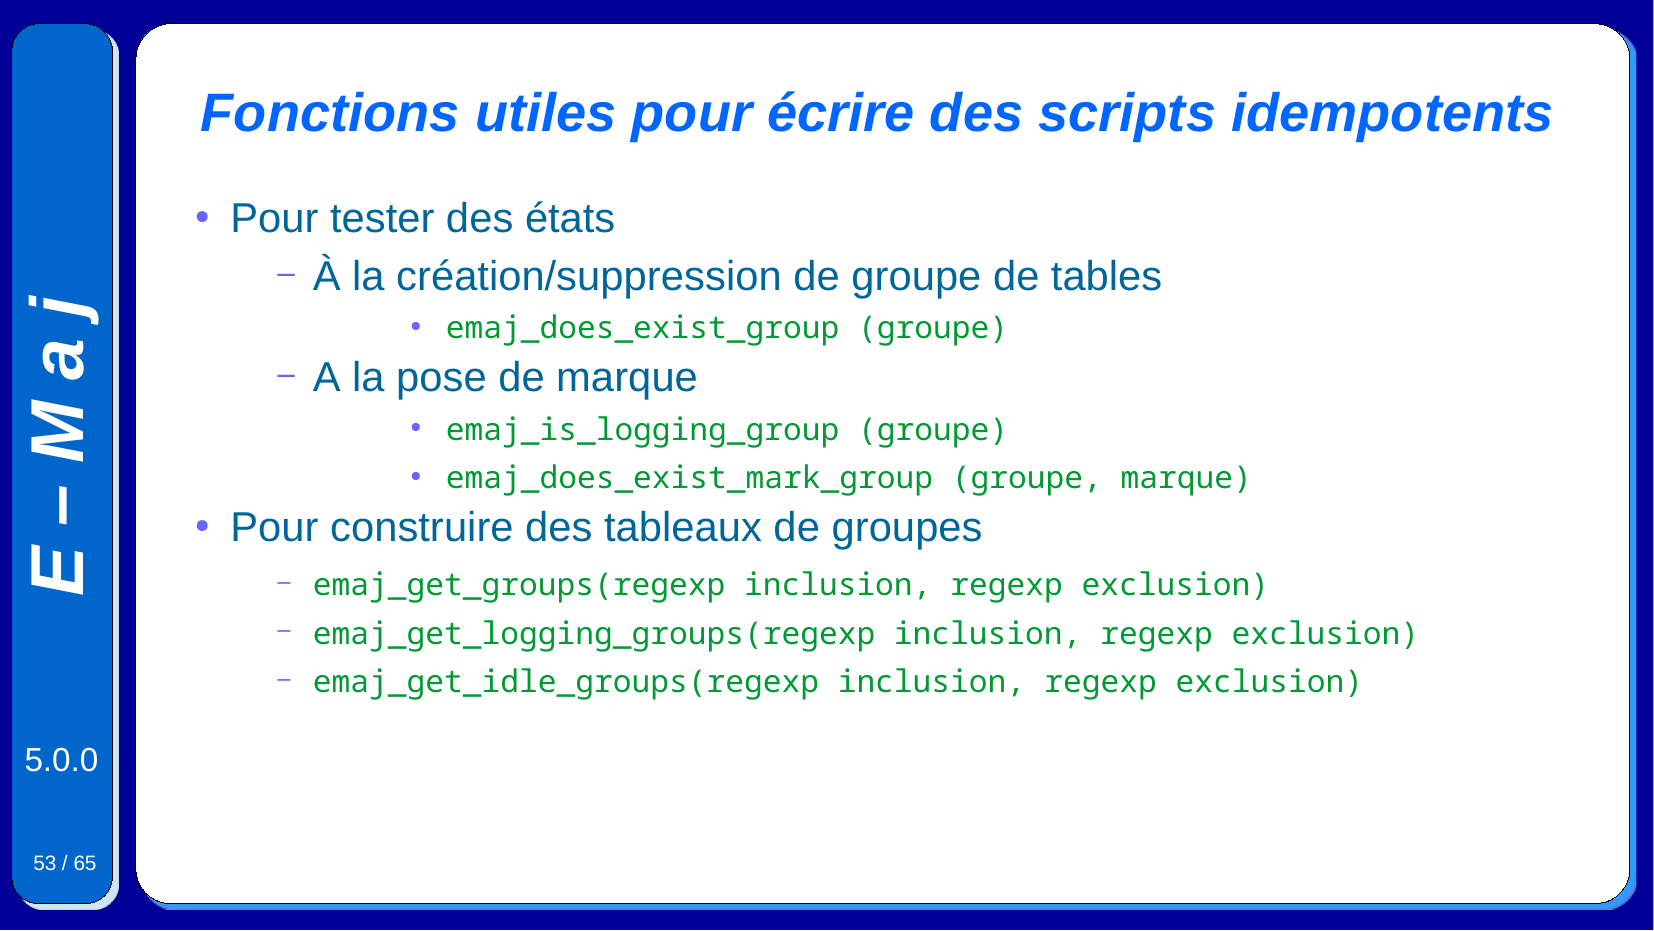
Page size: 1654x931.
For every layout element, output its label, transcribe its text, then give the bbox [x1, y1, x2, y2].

list Pour tester des états À la création/suppression de groupe de tables emaj_does_exist_group (groupe) A la pose de marque emaj_is_logging_group (groupe) emaj_does_exist_mark_group (groupe, marque) Pour construire des tableaux de groupes emaj_get_groups(regexp inclusion, regexp exclusion) emaj_get_logging_groups(regexp inclusion, regexp exclusion) emaj_get_idle_groups(regexp inclusion, regexp exclusion) [177, 194, 1587, 891]
title Fonctions utiles pour écrire des scripts idempotents [200, 34, 1575, 191]
